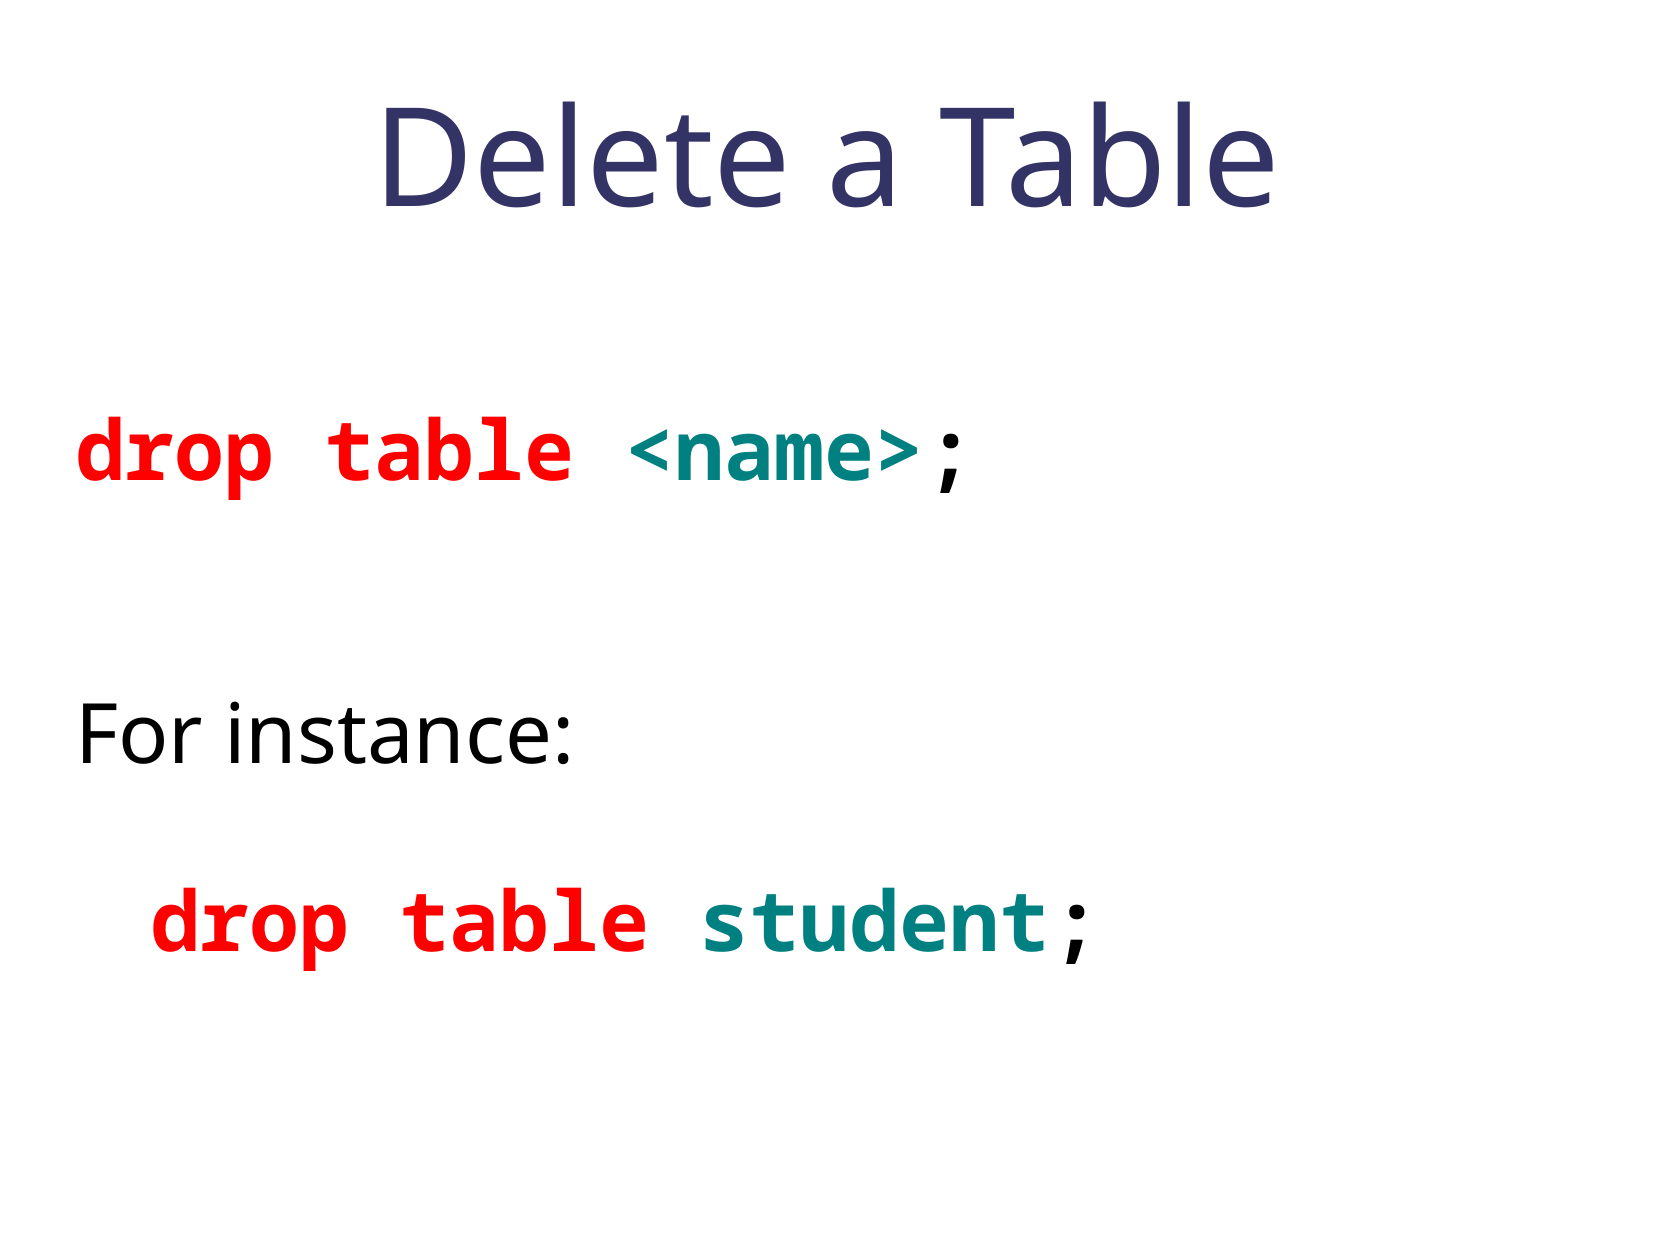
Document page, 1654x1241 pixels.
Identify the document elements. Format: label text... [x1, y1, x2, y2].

subtitle drop table <name>; [75, 391, 1613, 551]
title Delete a Table [82, 56, 1571, 250]
text_box For instance: [75, 675, 1654, 865]
text_box drop table student; [150, 865, 1654, 1023]
